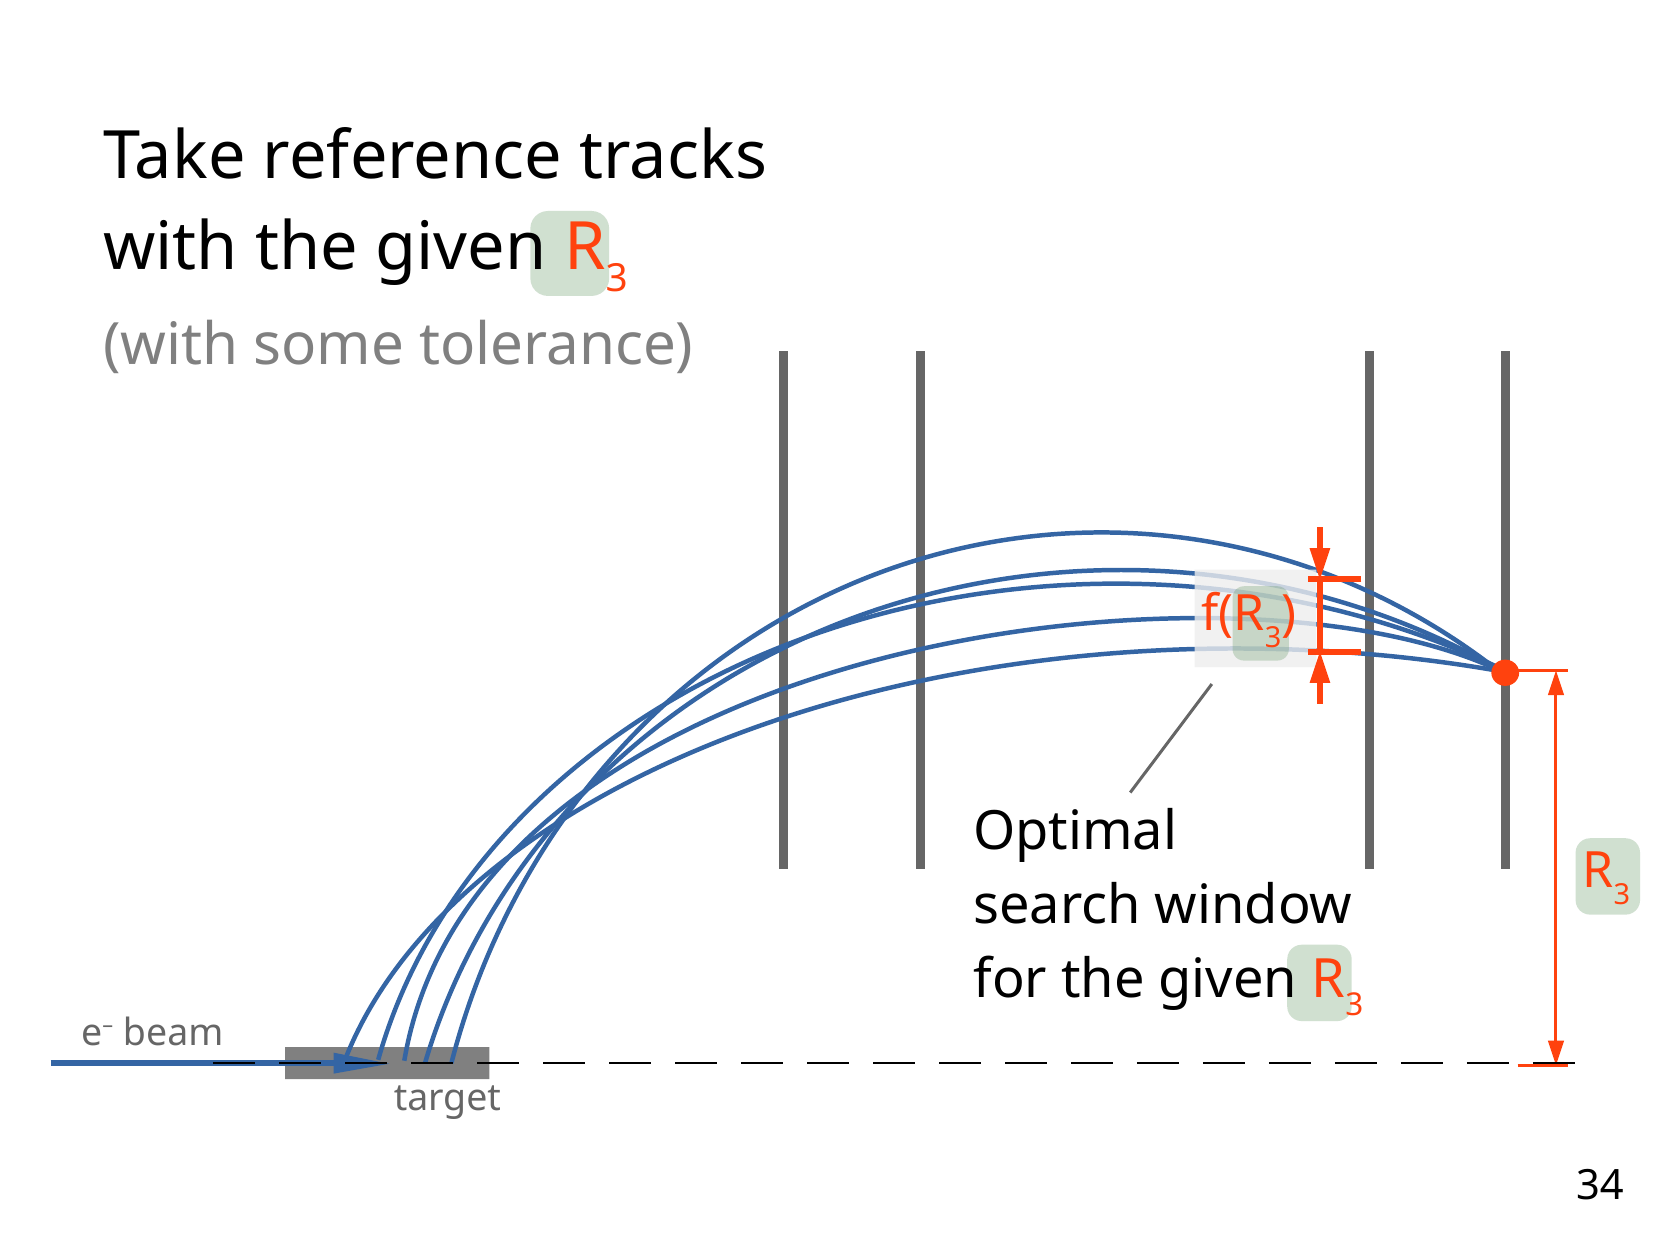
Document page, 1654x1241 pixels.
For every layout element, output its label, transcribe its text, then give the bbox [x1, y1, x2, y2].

text_box [1491, 659, 1520, 686]
text_box R3 [1567, 826, 1654, 925]
text_box e– beam [66, 997, 259, 1121]
text_box [285, 1066, 379, 1080]
text_box target [379, 1063, 549, 1132]
text_box [285, 1047, 490, 1063]
text_box f(R3) [1173, 569, 1337, 717]
text_box Optimal search window for the given R3 [973, 789, 1409, 1027]
text_box Take reference tracks with the given R3 (with some tolerance) [103, 60, 795, 429]
